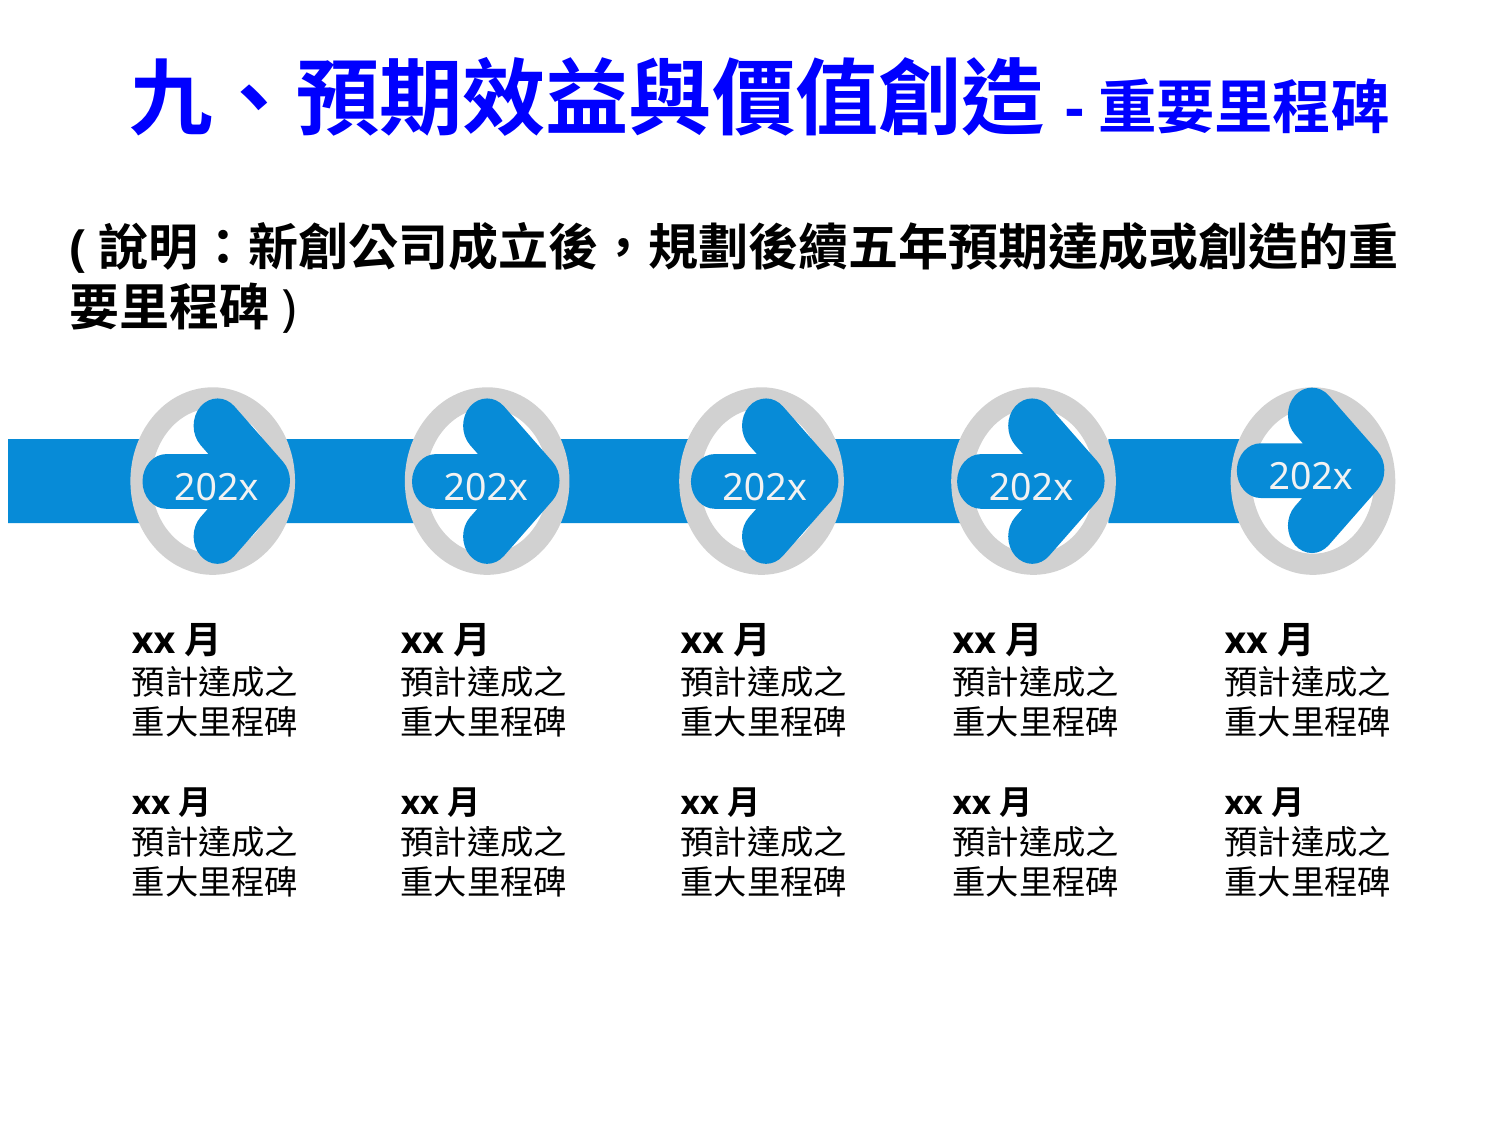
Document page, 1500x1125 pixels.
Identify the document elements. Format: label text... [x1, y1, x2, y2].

text_box xx月 預計達成之重大里程碑 xx月 預計達成之重大里程碑 [666, 609, 865, 948]
text_box xx月 預計達成之重大里程碑 xx月 預計達成之重大里程碑 [1210, 609, 1409, 948]
text_box xx月 預計達成之重大里程碑 xx月 預計達成之重大里程碑 [938, 609, 1137, 948]
title 九、預期效益與價值創造-重要里程碑 [84, 1, 1435, 190]
text_box xx月 預計達成之重大里程碑 xx月 預計達成之重大里程碑 [117, 609, 316, 948]
text_box 202x [412, 398, 560, 564]
text_box xx月 預計達成之重大里程碑 xx月 預計達成之重大里程碑 [386, 609, 585, 948]
text_box (說明：新創公司成立後，規劃後續五年預期達成或創造的重要里程碑) [54, 208, 1446, 345]
text_box 202x [142, 398, 291, 564]
text_box 202x [690, 398, 839, 564]
text_box [8, 387, 1396, 575]
text_box 202x [957, 398, 1105, 564]
text_box 202x [1236, 387, 1385, 554]
